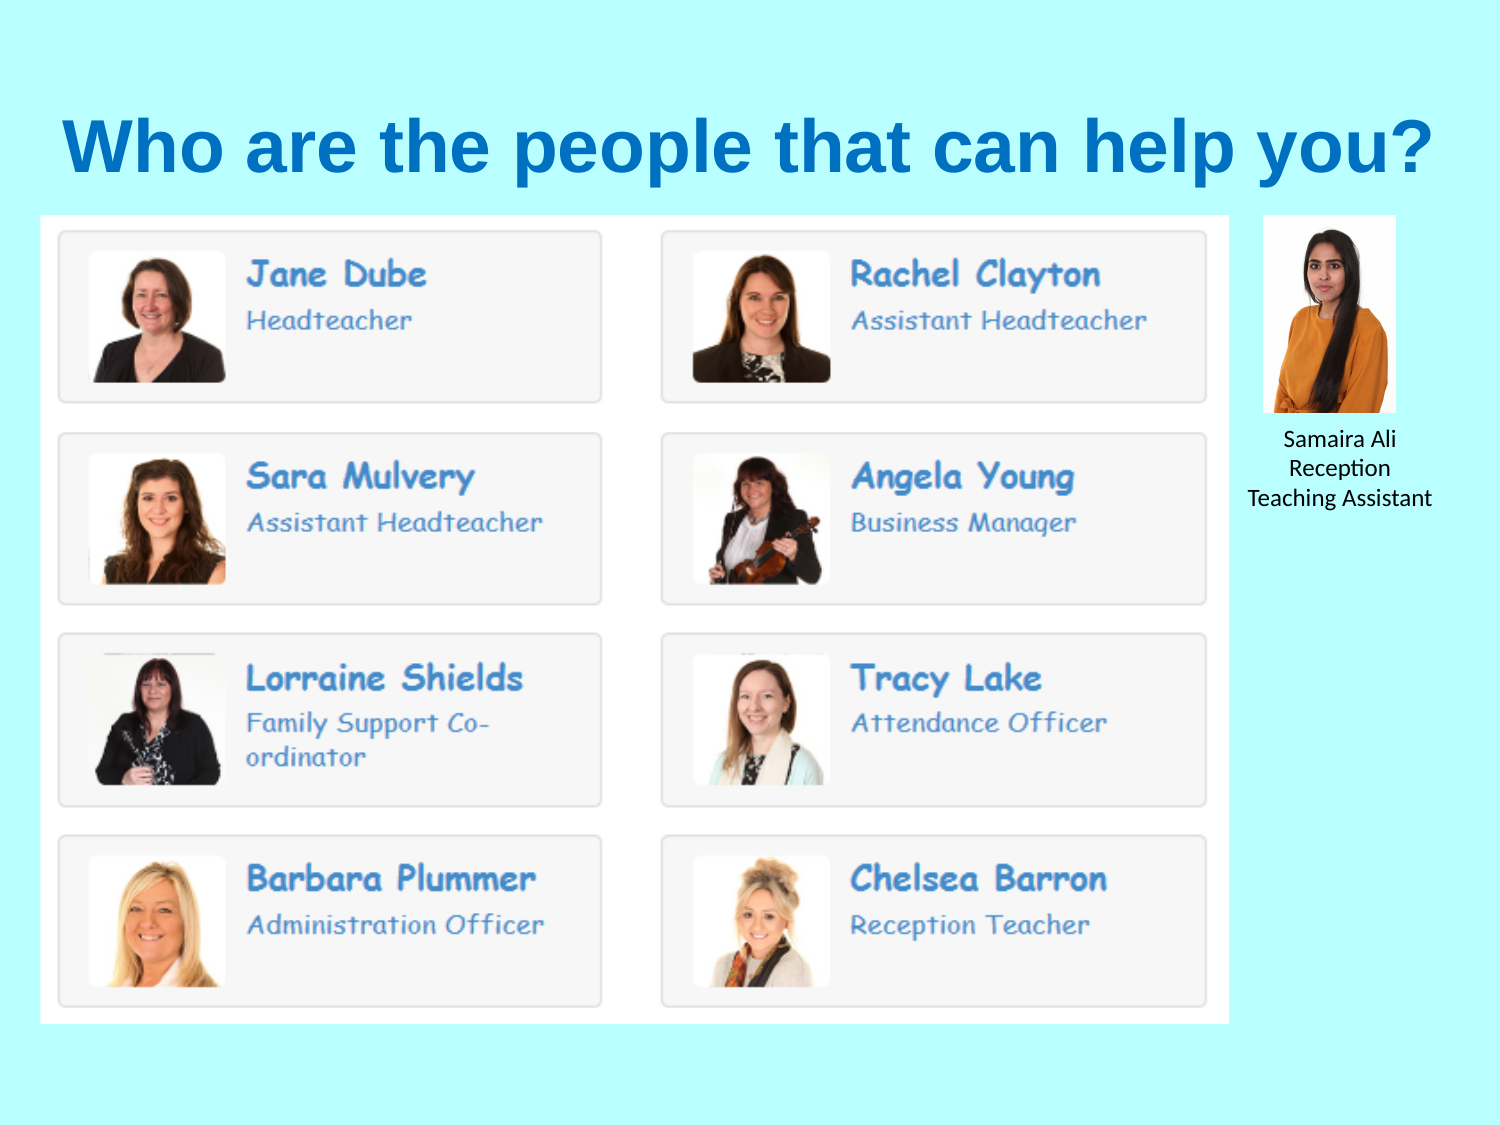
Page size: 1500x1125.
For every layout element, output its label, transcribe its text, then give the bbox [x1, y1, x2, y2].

picture [40, 215, 1230, 1024]
picture [1263, 215, 1396, 413]
title Who are the people that can help you? [40, 90, 1460, 161]
text_box Samaira Ali Reception Teaching Assistant [1231, 414, 1450, 521]
